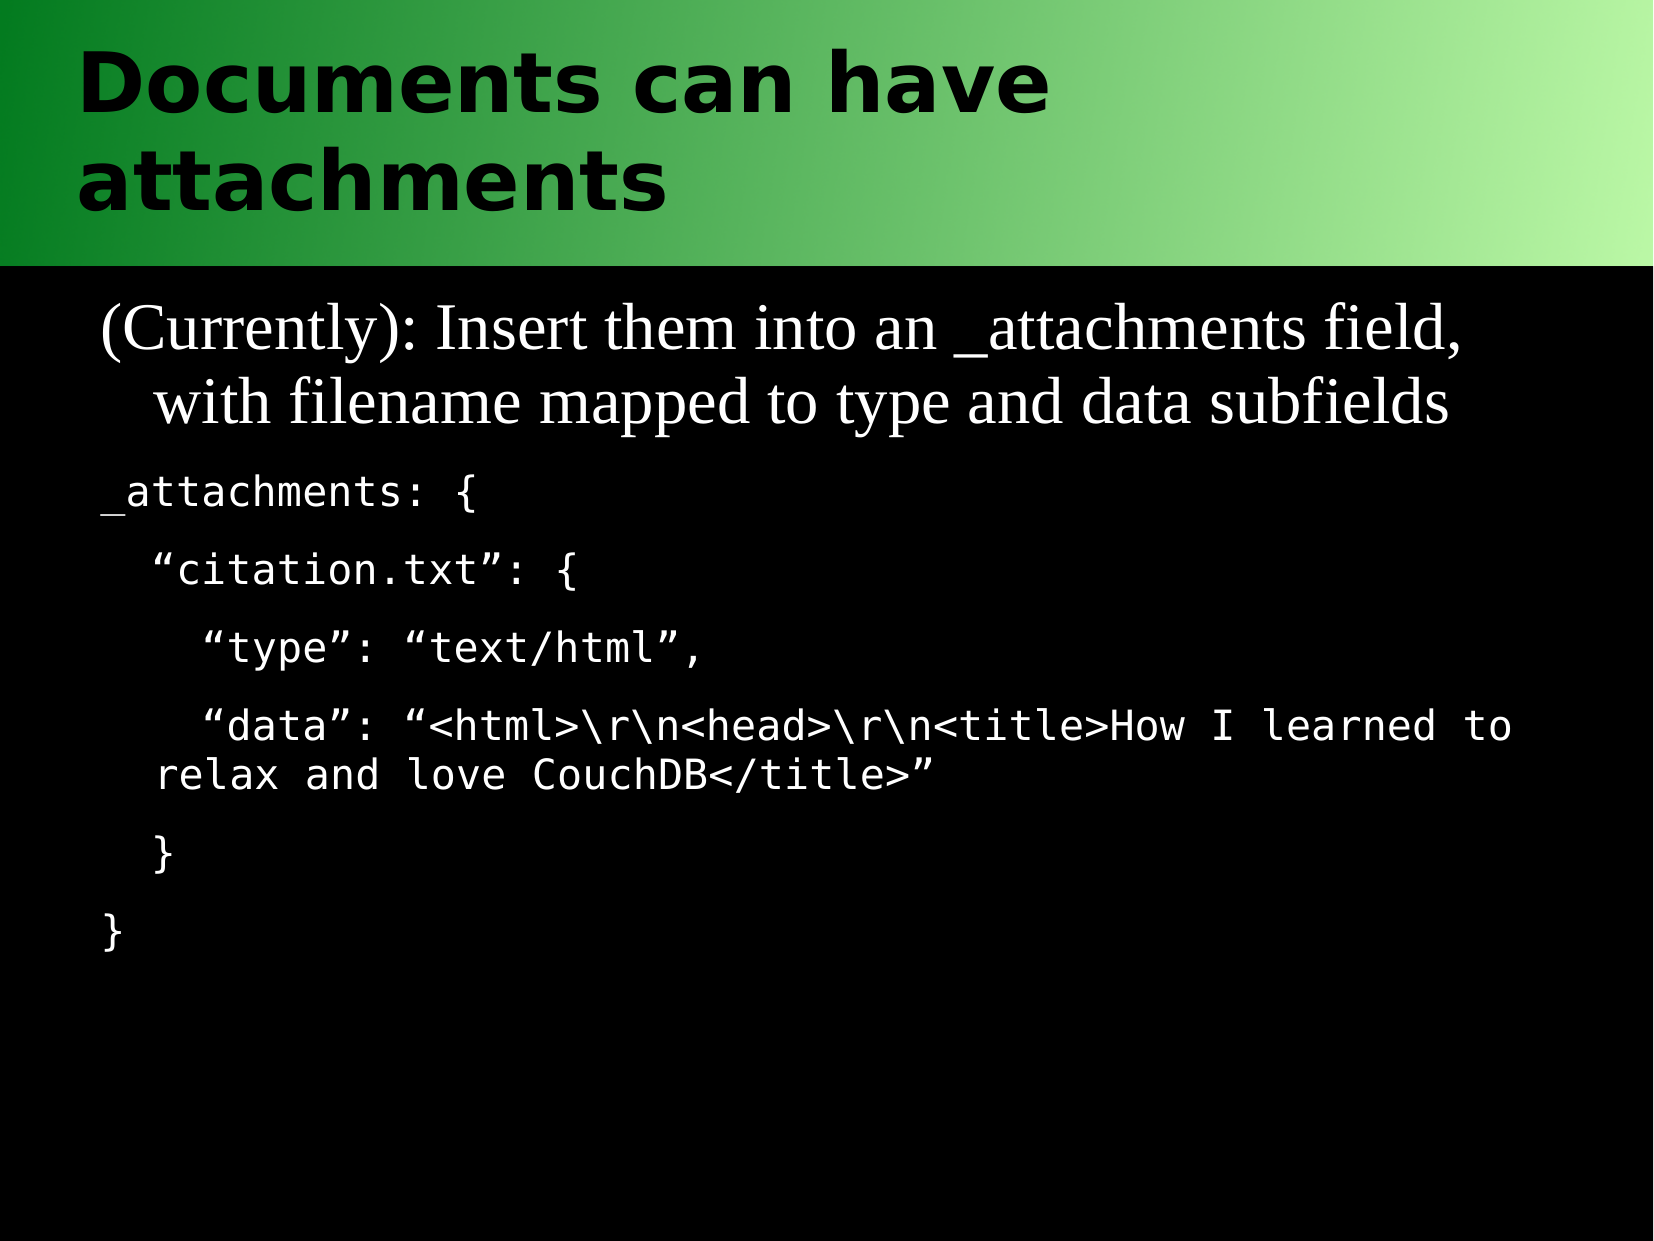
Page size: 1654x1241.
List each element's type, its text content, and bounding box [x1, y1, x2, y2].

list (Currently): Insert them into an _attachments field, with filename mapped to type and data subfields _attachments: { “citation.txt”: { “type”: “text/html”, “data”: “<html>\r\n<head>\r\n<title>How I learned to relax and love CouchDB</title>” } } [82, 290, 1571, 1095]
title Documents can have attachments [76, 29, 1565, 237]
picture [0, 0, 1654, 1241]
